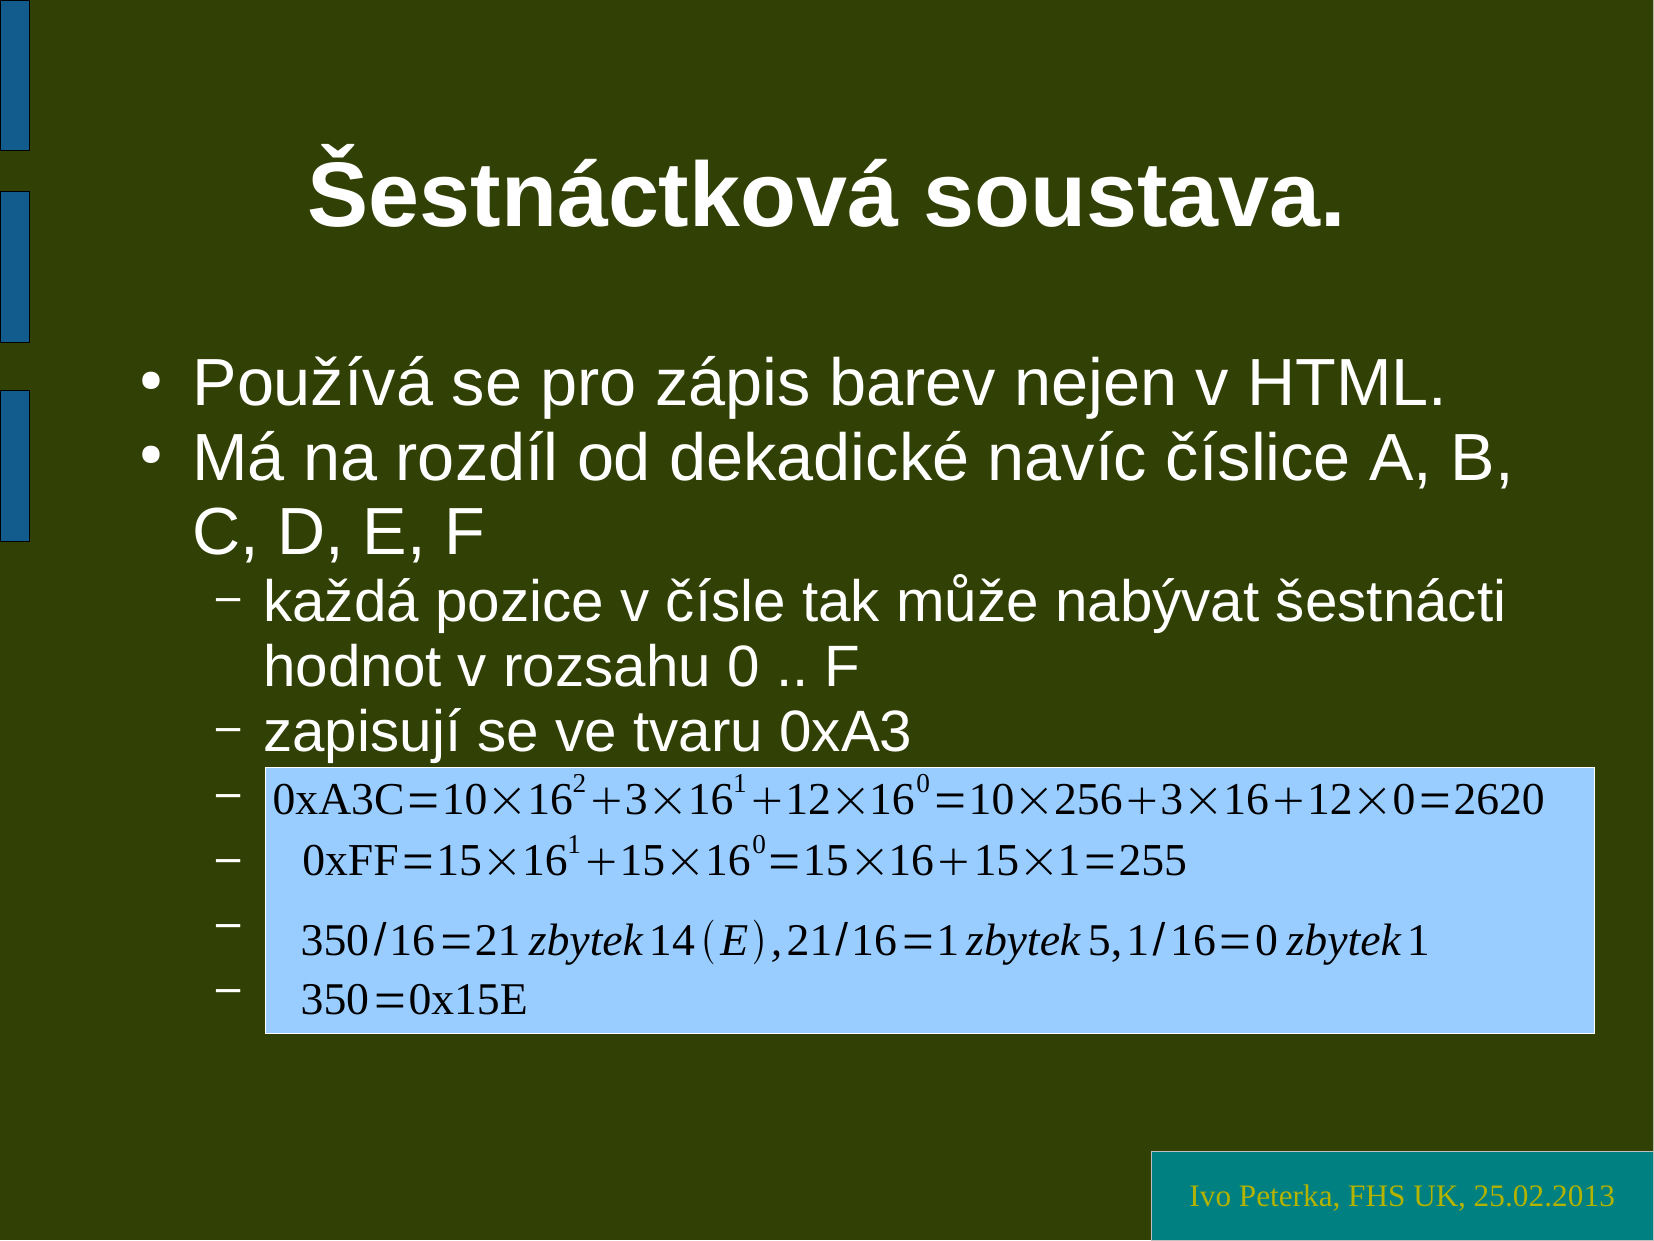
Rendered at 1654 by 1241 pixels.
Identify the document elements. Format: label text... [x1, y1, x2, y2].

list Používá se pro zápis barev nejen v HTML. Má na rozdíl od dekadické navíc číslice A, B, C, D, E, F každá pozice v čísle tak může nabývat šestnácti hodnot v rozsahu 0 .. F zapisují se ve tvaru 0xA3 [121, 344, 1534, 1112]
chart [295, 828, 1193, 886]
chart [295, 915, 1437, 968]
chart [265, 767, 1551, 825]
chart [295, 974, 534, 1025]
title Šestnáctková soustava. [121, 98, 1534, 291]
text_box [1534, 767, 1595, 1034]
